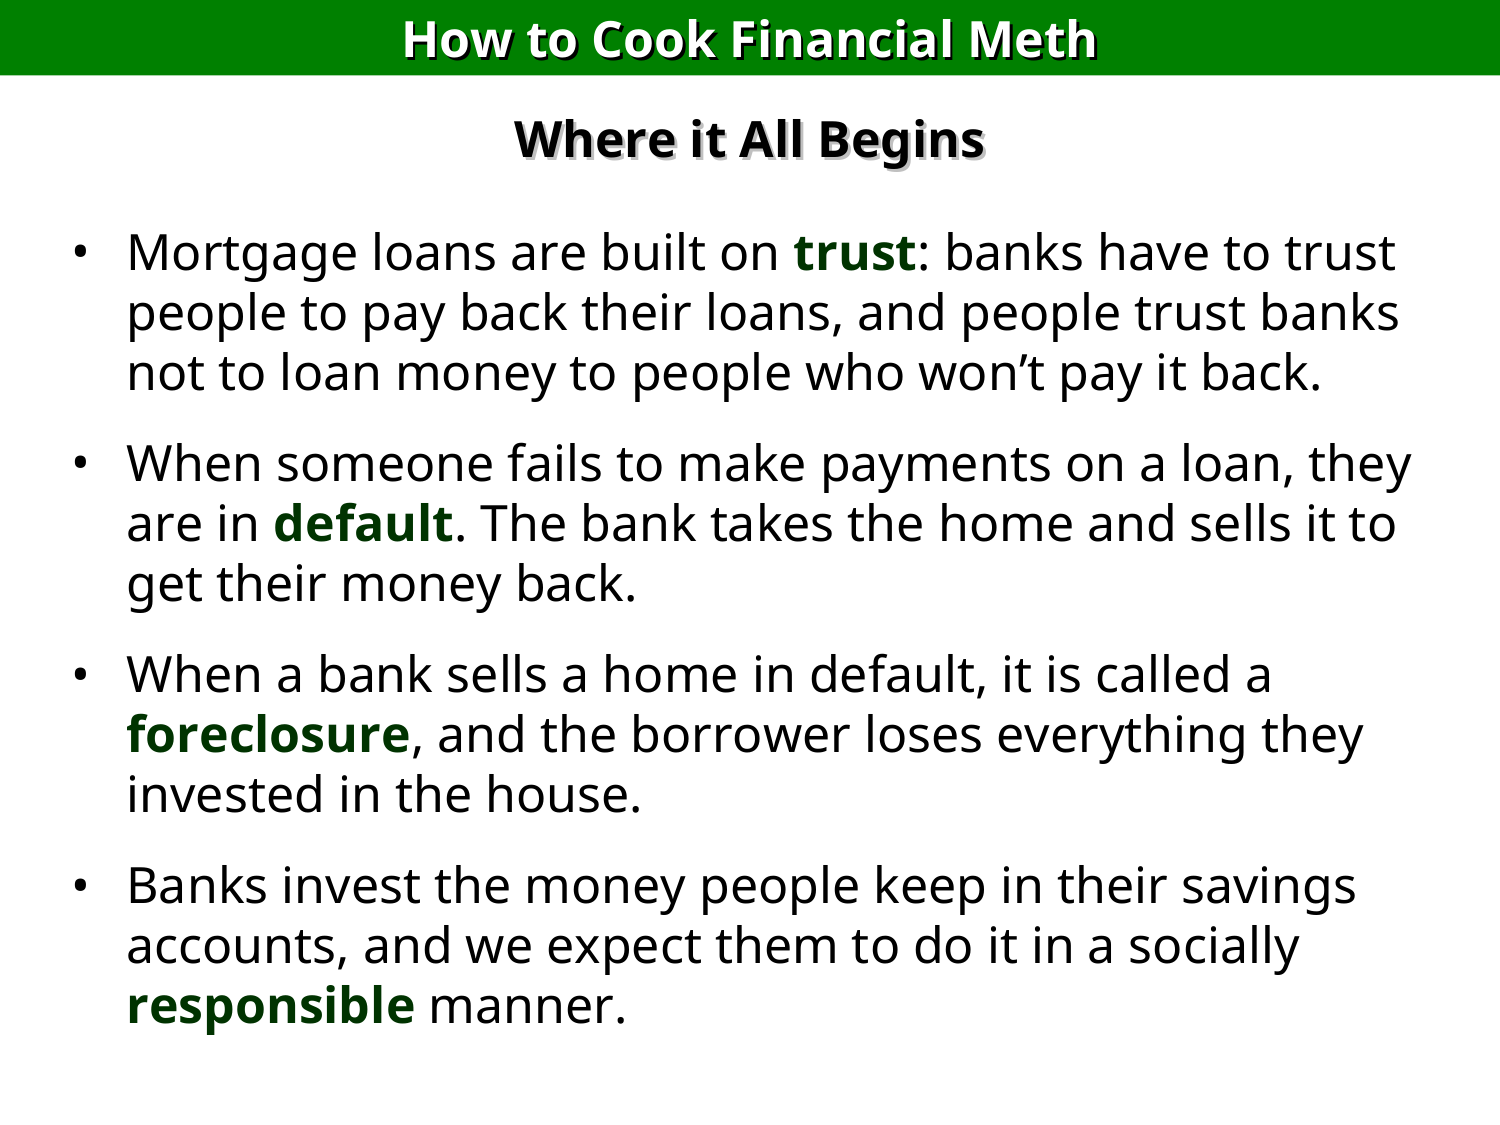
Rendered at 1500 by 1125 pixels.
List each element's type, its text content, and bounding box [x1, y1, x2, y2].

text_box Mortgage loans are built on trust: banks have to trust people to pay back their loans, and people trust banks not to loan money to people who won’t pay it back. When someone fails to make payments on a loan, they are in default. The bank takes the home and sells it to get their money back. When a bank sells a home in default, it is called a foreclosure, and the borrower loses everything they invested in the house. Banks invest the money people keep in their savings accounts, and we expect them to do it in a socially responsible manner. [37, 212, 1463, 1042]
text_box How to Cook Financial Meth [0, 0, 1500, 76]
title Where it All Begins [112, 99, 1388, 176]
